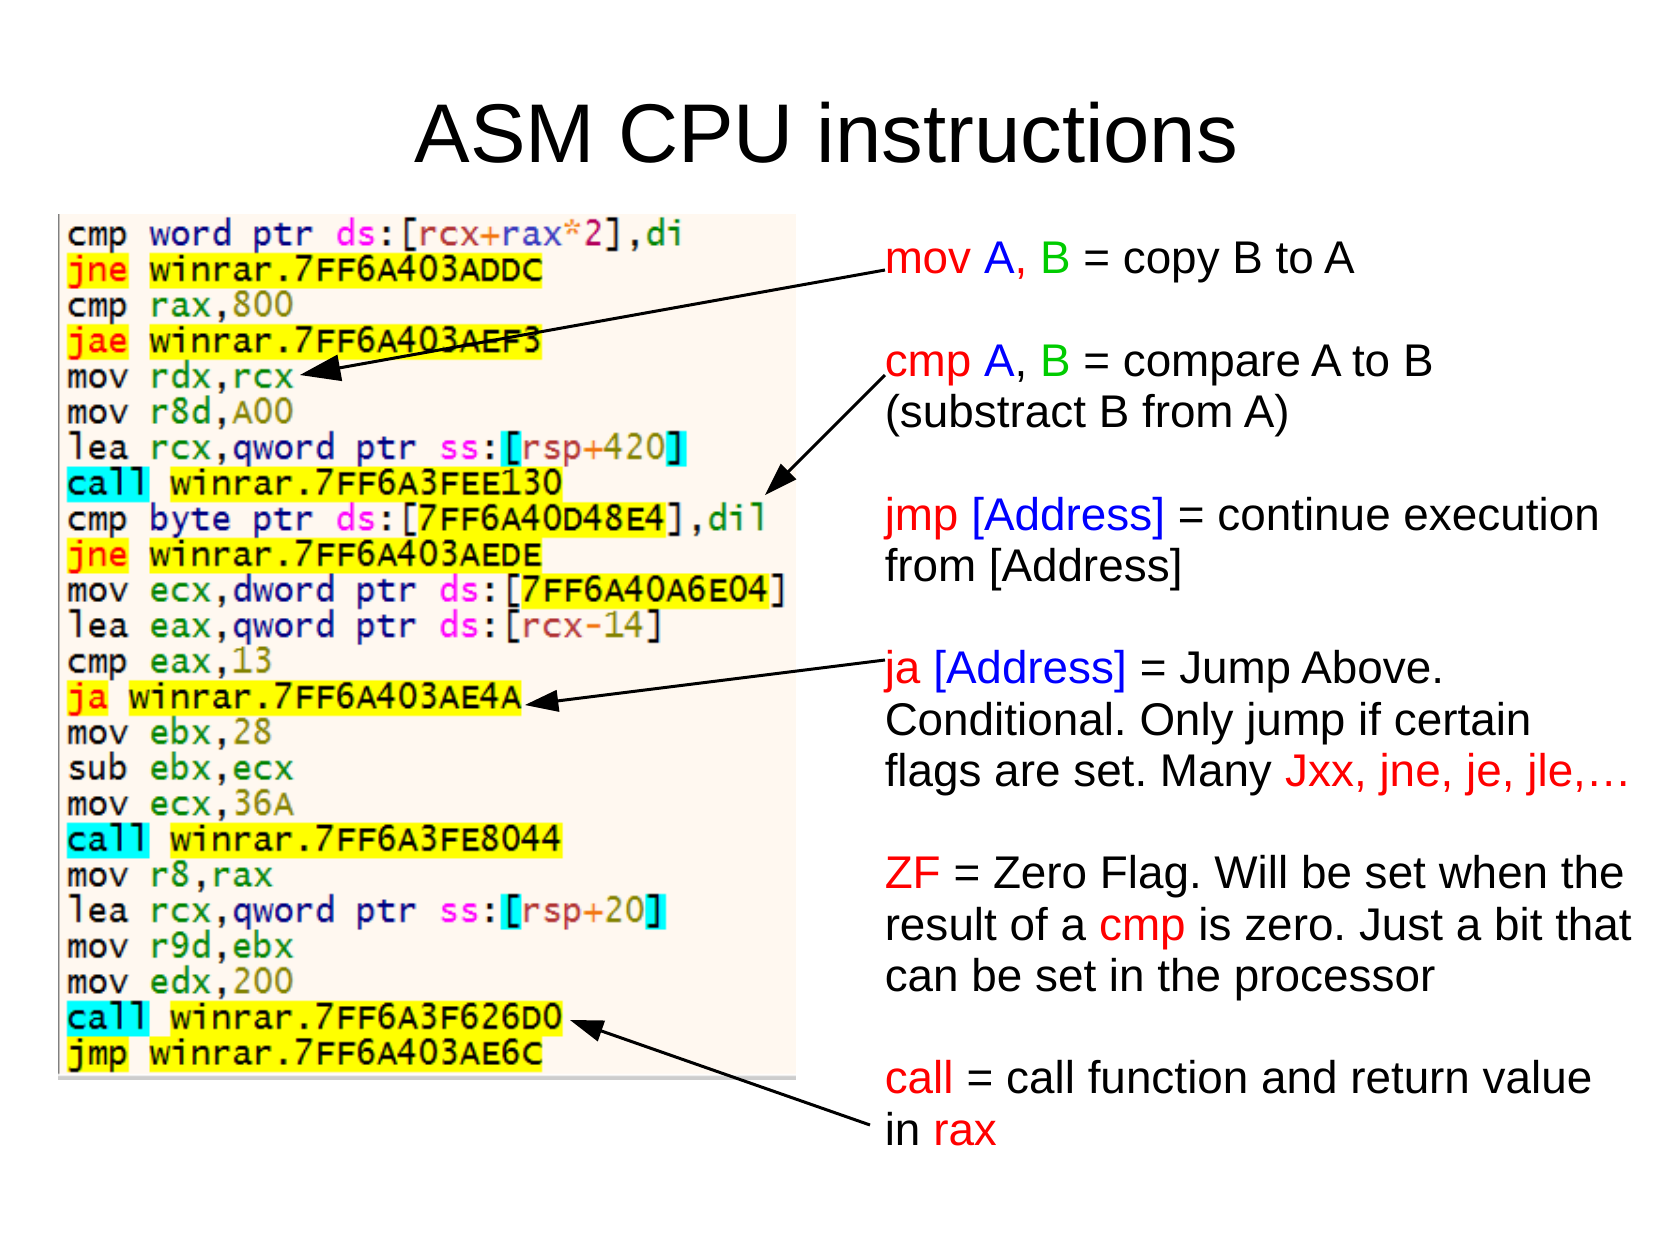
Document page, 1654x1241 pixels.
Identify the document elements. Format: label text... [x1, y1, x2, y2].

text_box mov A, B = copy B to A cmp A, B = compare A to B (substract B from A) jmp [Address] = continue execution from [Address] ja [Address] = Jump Above. Conditional. Only jump if certain flags are set. Many Jxx, jne, je, jle,… ZF = Zero Flag. Will be set when the result of a cmp is zero. Just a bit that can be set in the processor call = call function and return value in rax [834, 225, 1654, 1226]
picture [791, 468, 796, 477]
picture [58, 214, 796, 1081]
title ASM CPU instructions [82, 30, 1571, 238]
